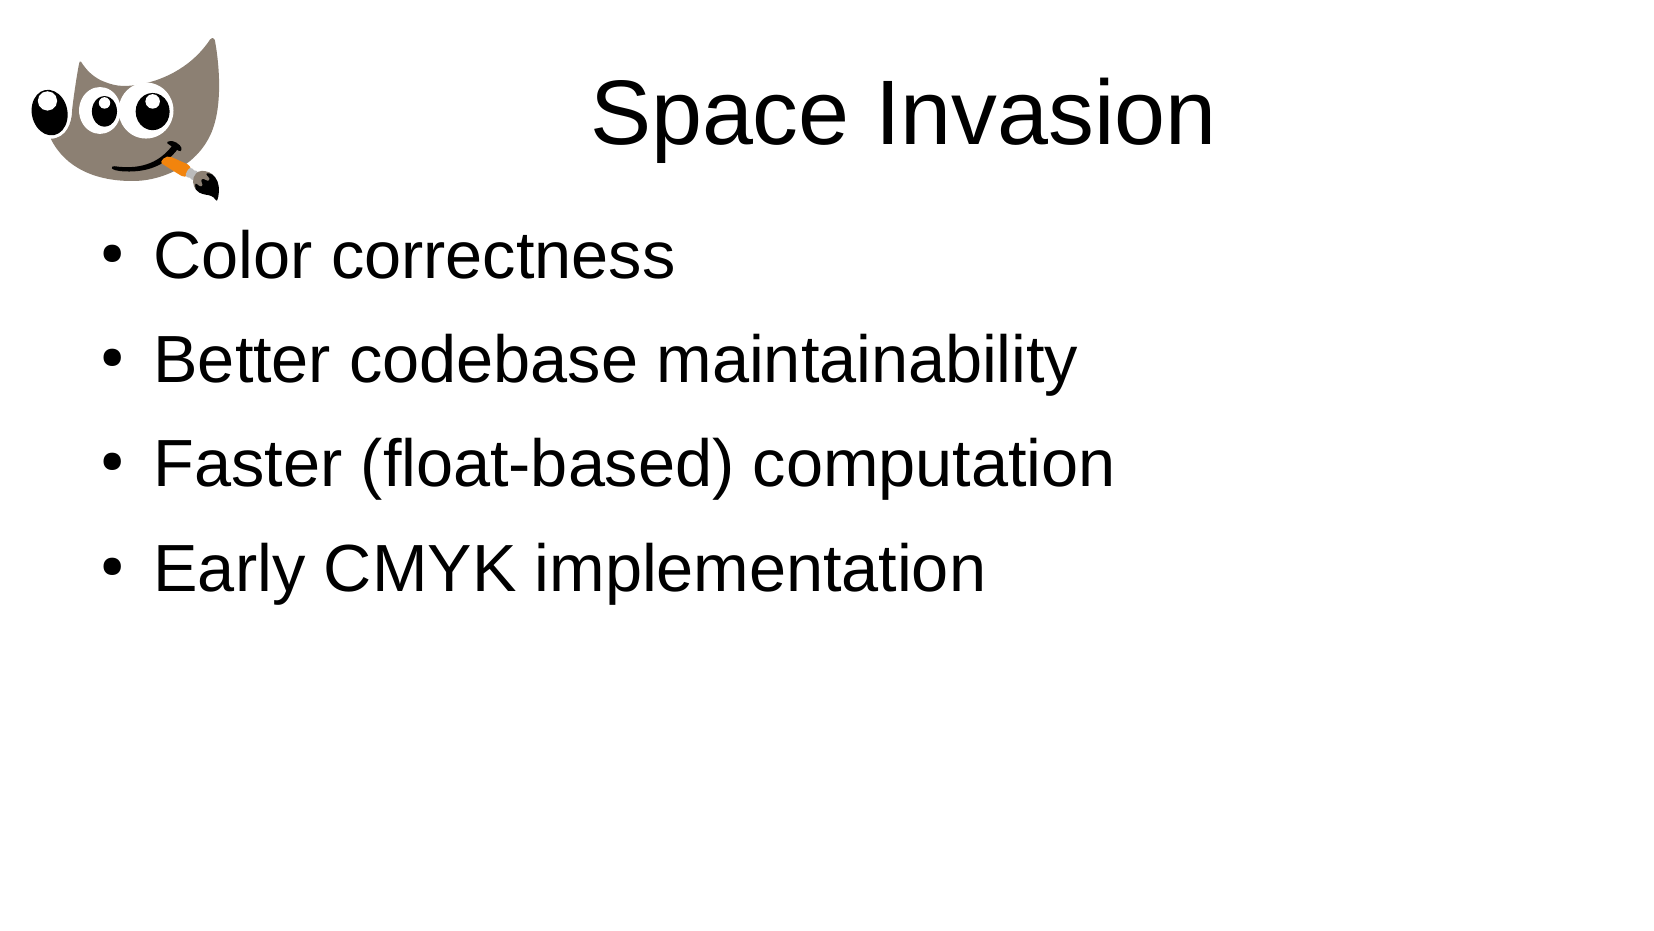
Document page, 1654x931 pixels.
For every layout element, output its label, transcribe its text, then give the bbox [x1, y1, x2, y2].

list Color correctness Better codebase maintainability Faster (float-based) computation Early CMYK implementation [82, 217, 1571, 758]
title Space Invasion [232, 37, 1576, 188]
